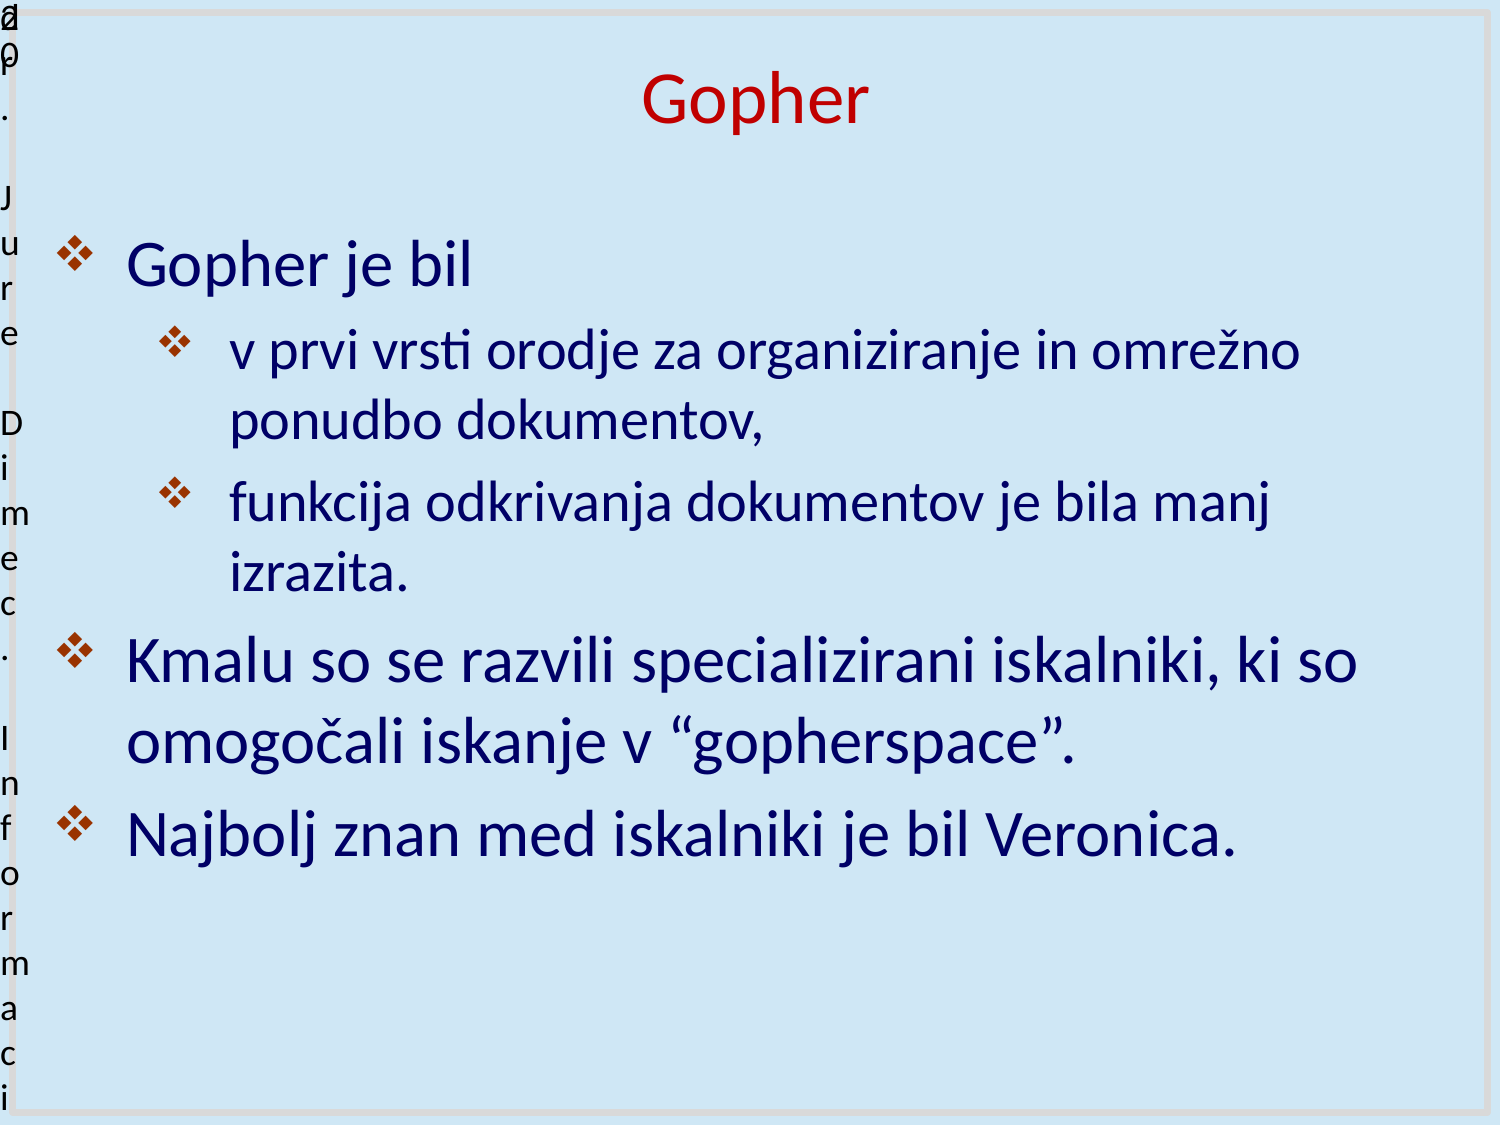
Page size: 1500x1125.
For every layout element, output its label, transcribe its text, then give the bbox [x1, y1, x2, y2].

list Gopher je bil v prvi vrsti orodje za organiziranje in omrežno ponudbo dokumentov, funkcija odkrivanja dokumentov je bila manj izrazita. Kmalu so se razvili specializirani iskalniki, ki so omogočali iskanje v “gopherspace”. Najbolj znan med iskalniki je bil Veronica. [37, 212, 1475, 1050]
title Gopher [37, 37, 1475, 150]
